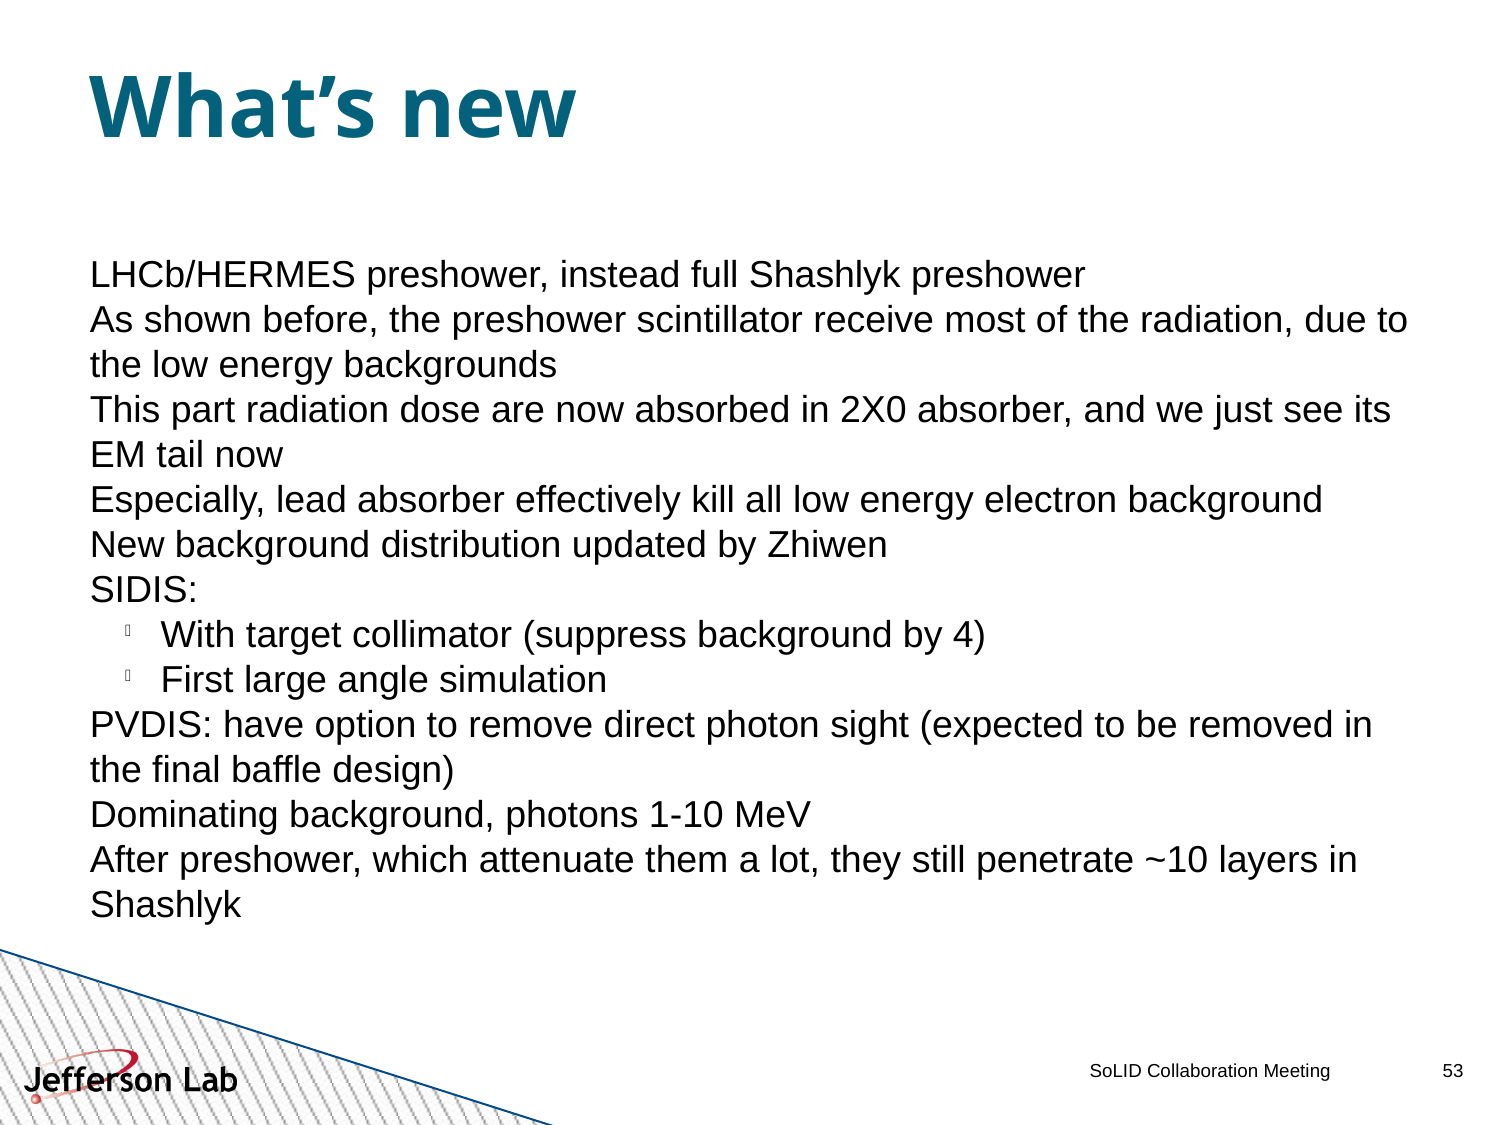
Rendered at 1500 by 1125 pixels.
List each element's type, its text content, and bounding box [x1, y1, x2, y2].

text_box What’s new [75, 45, 1425, 233]
text_box LHCb/HERMES preshower, instead full Shashlyk preshower As shown before, the preshower scintillator receive most of the radiation, due to the low energy backgrounds This part radiation dose are now absorbed in 2X0 absorber, and we just see its EM tail now Especially, lead absorber effectively kill all low energy electron background New background distribution updated by Zhiwen SIDIS: With target collimator (suppress background by 4) First large angle simulation PVDIS: have option to remove direct photon sight (expected to be removed in the final baffle design) Dominating background, photons 1-10 MeV After preshower, which attenuate them a lot, they still penetrate ~10 layers in Shashlyk [75, 242, 1425, 1125]
text_box <number> [1418, 1051, 1479, 1111]
picture [0, 952, 75, 1125]
text_box SoLID Collaboration Meeting [1074, 1051, 1419, 1112]
